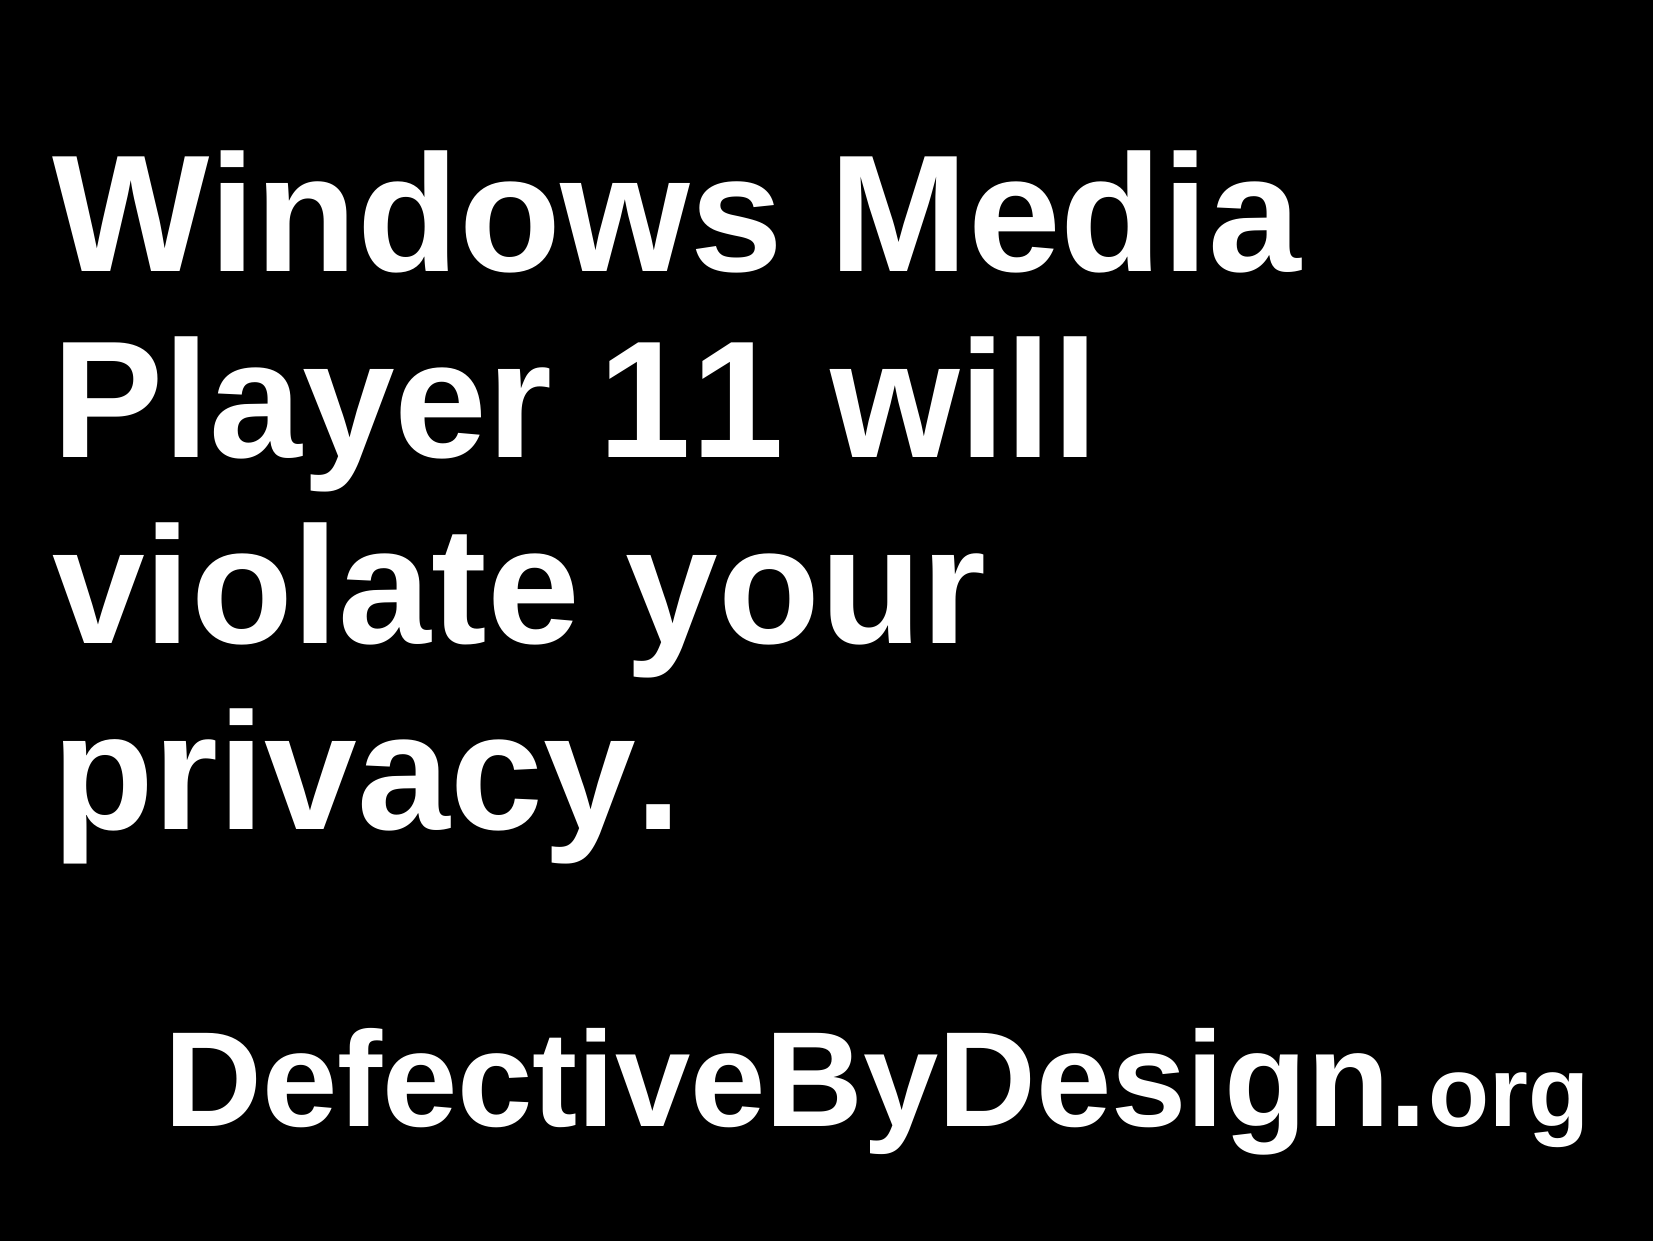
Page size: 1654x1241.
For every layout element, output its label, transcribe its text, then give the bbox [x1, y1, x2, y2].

text_box DefectiveByDesign.org [150, 995, 1605, 1163]
text_box Windows Media Player 11 will violate your privacy. [37, 112, 1613, 875]
